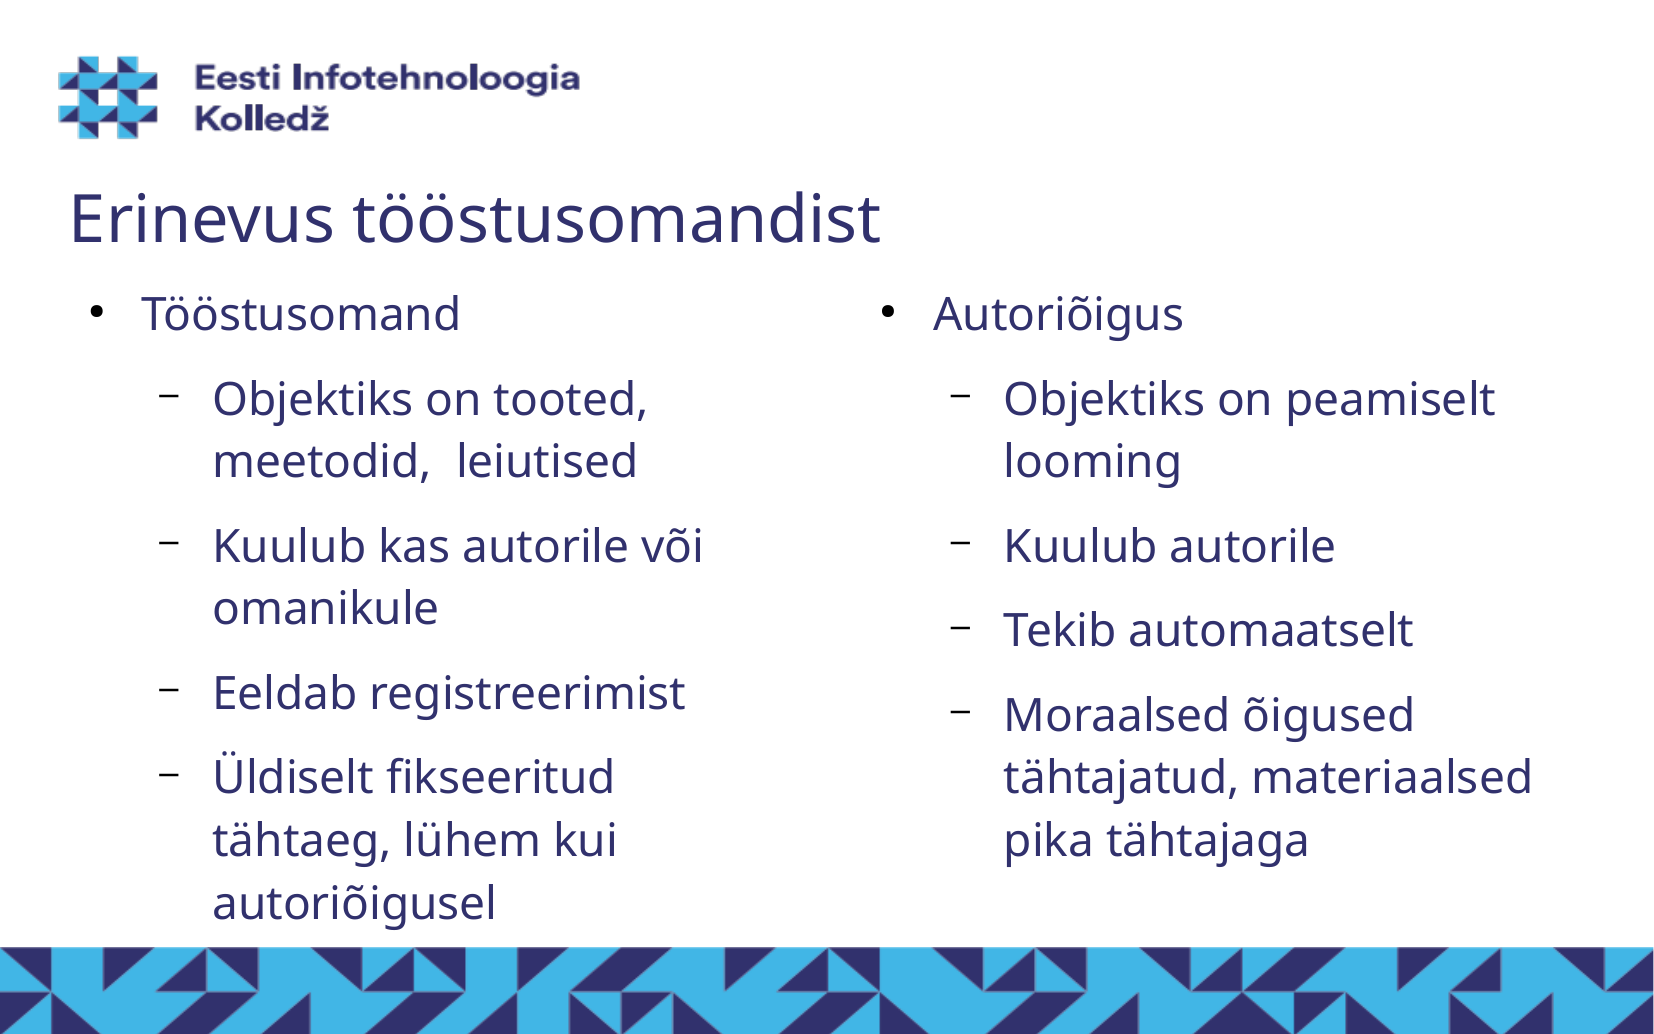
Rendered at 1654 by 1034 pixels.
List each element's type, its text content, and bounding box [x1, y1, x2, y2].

title Erinevus tööstusomandist [68, 147, 1536, 286]
list Autoriõigus Objektiks on peamiselt looming Kuulub autorile Tekib automaatselt Moraalsed õigused tähtajatud, materiaalsed pika tähtajaga [862, 281, 1548, 934]
list Tööstusomand Objektiks on tooted, meetodid, leiutised Kuulub kas autorile või omanikule Eeldab registreerimist Üldiselt fikseeritud tähtaeg, lühem kui autoriõigusel [70, 281, 756, 934]
